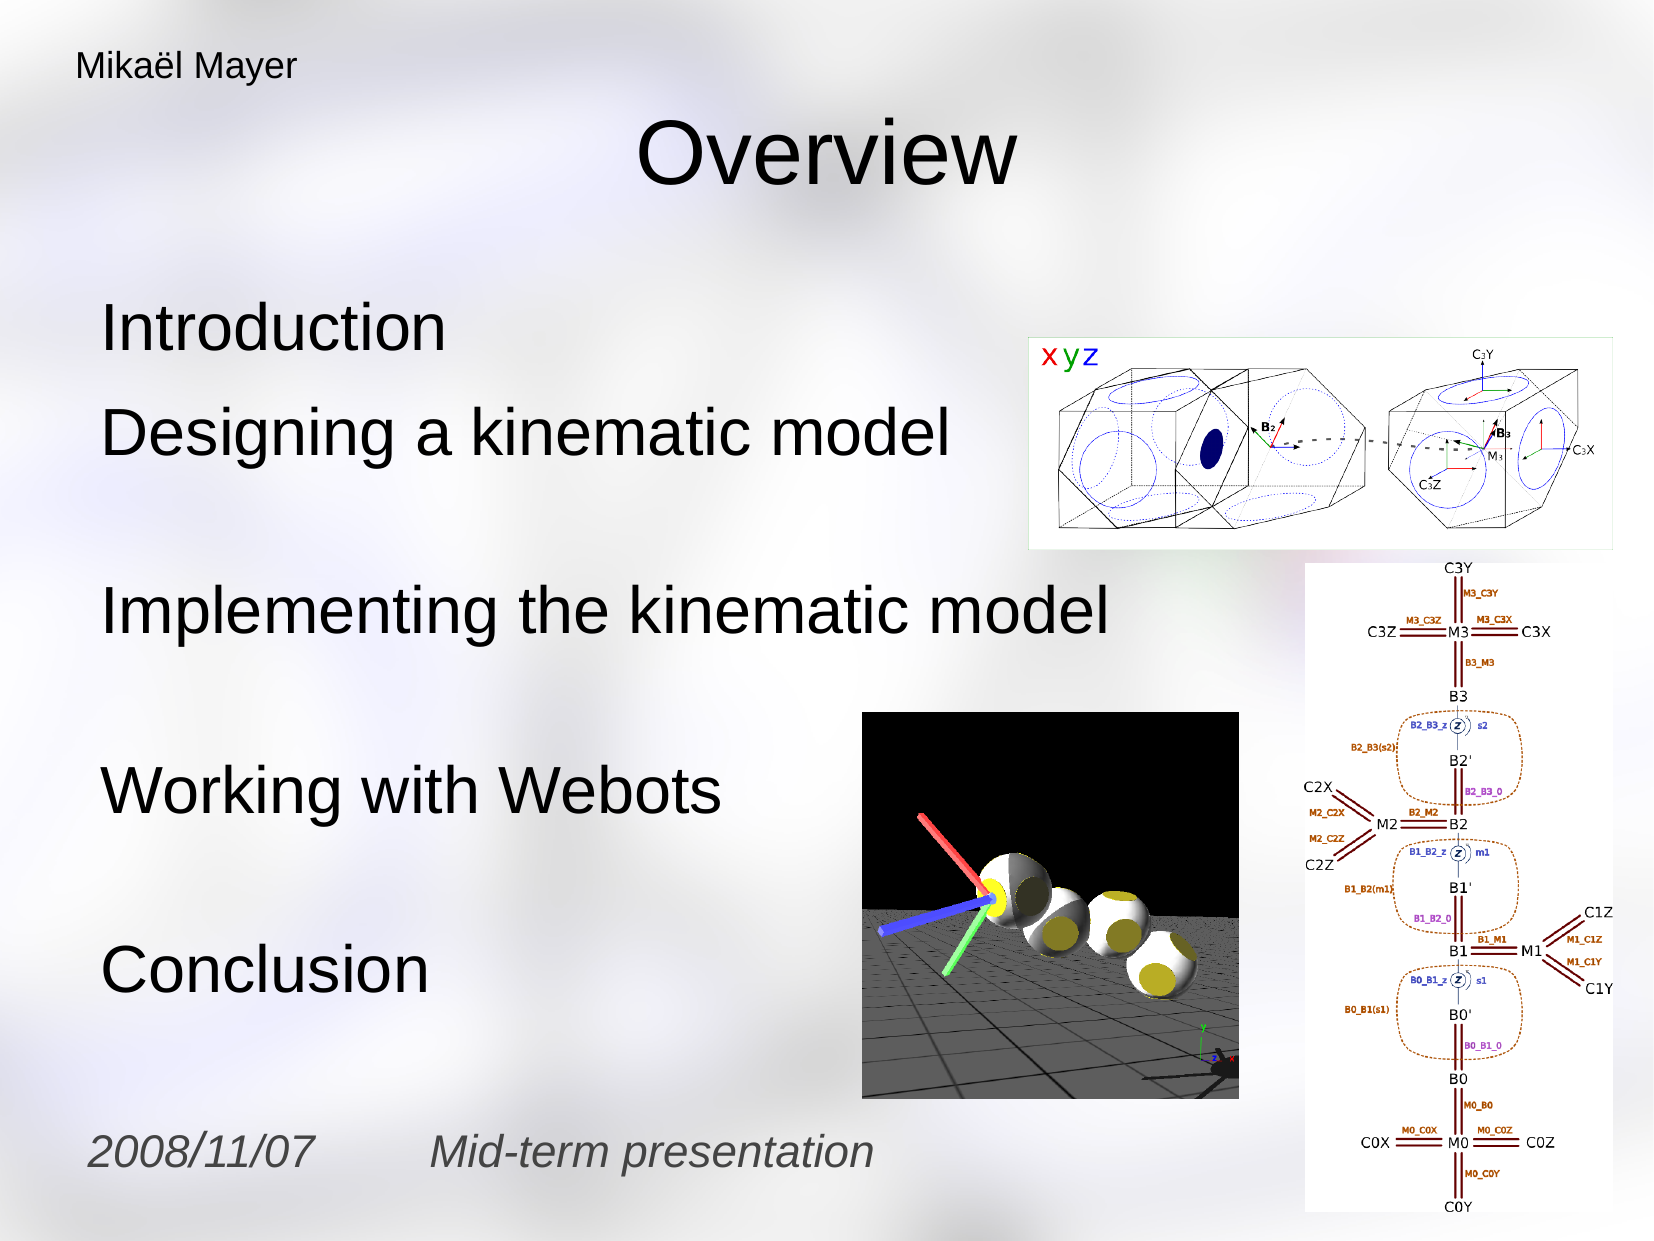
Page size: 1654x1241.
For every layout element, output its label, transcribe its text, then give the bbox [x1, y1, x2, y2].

list Introduction Designing a kinematic model Implementing the kinematic model Working with Webots Conclusion [82, 290, 1571, 1094]
title Overview [82, 49, 1571, 257]
text_box 2008/11/07 Mid-term presentation [50, 1124, 913, 1178]
text_box Mikaël Mayer [60, 37, 376, 113]
picture [0, 0, 1654, 1241]
